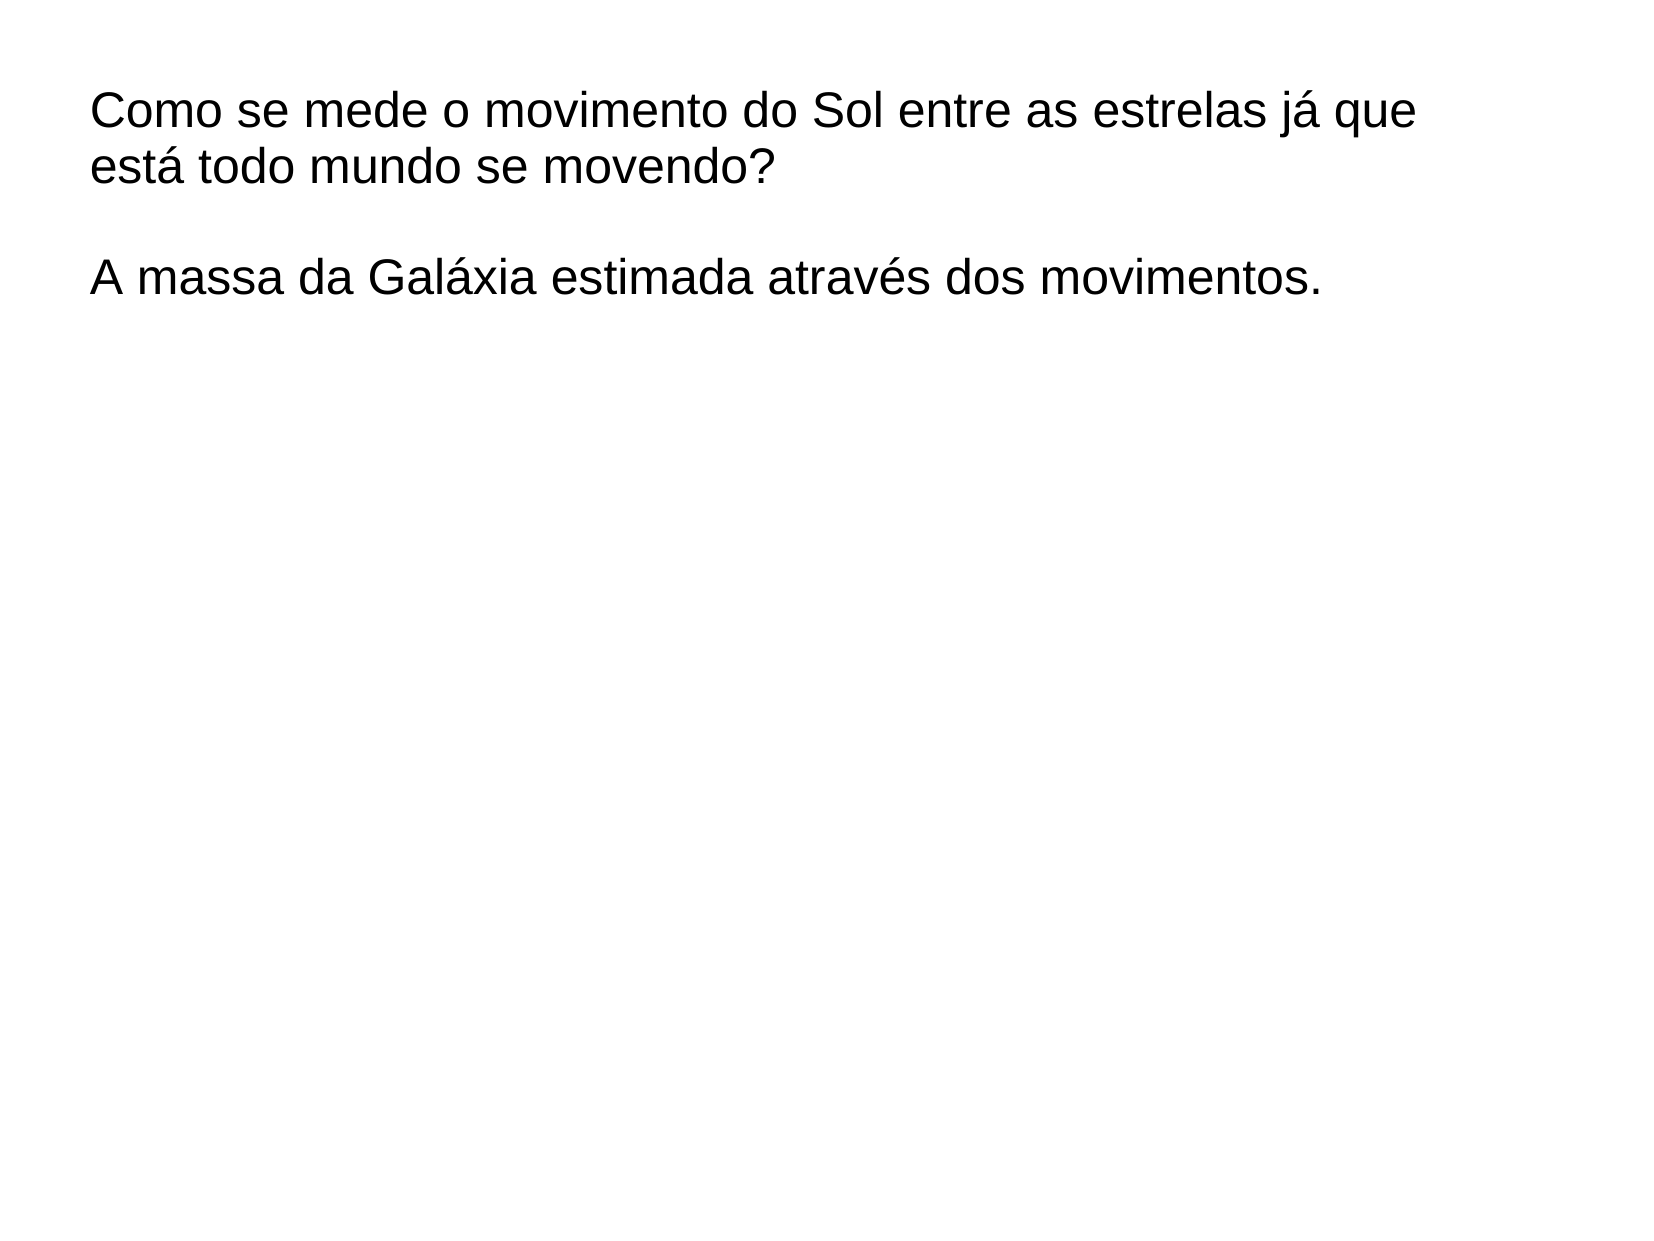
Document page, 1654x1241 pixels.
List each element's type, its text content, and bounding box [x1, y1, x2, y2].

text_box Como se mede o movimento do Sol entre as estrelas já que está todo mundo se movendo? A massa da Galáxia estimada através dos movimentos. [75, 75, 1501, 425]
